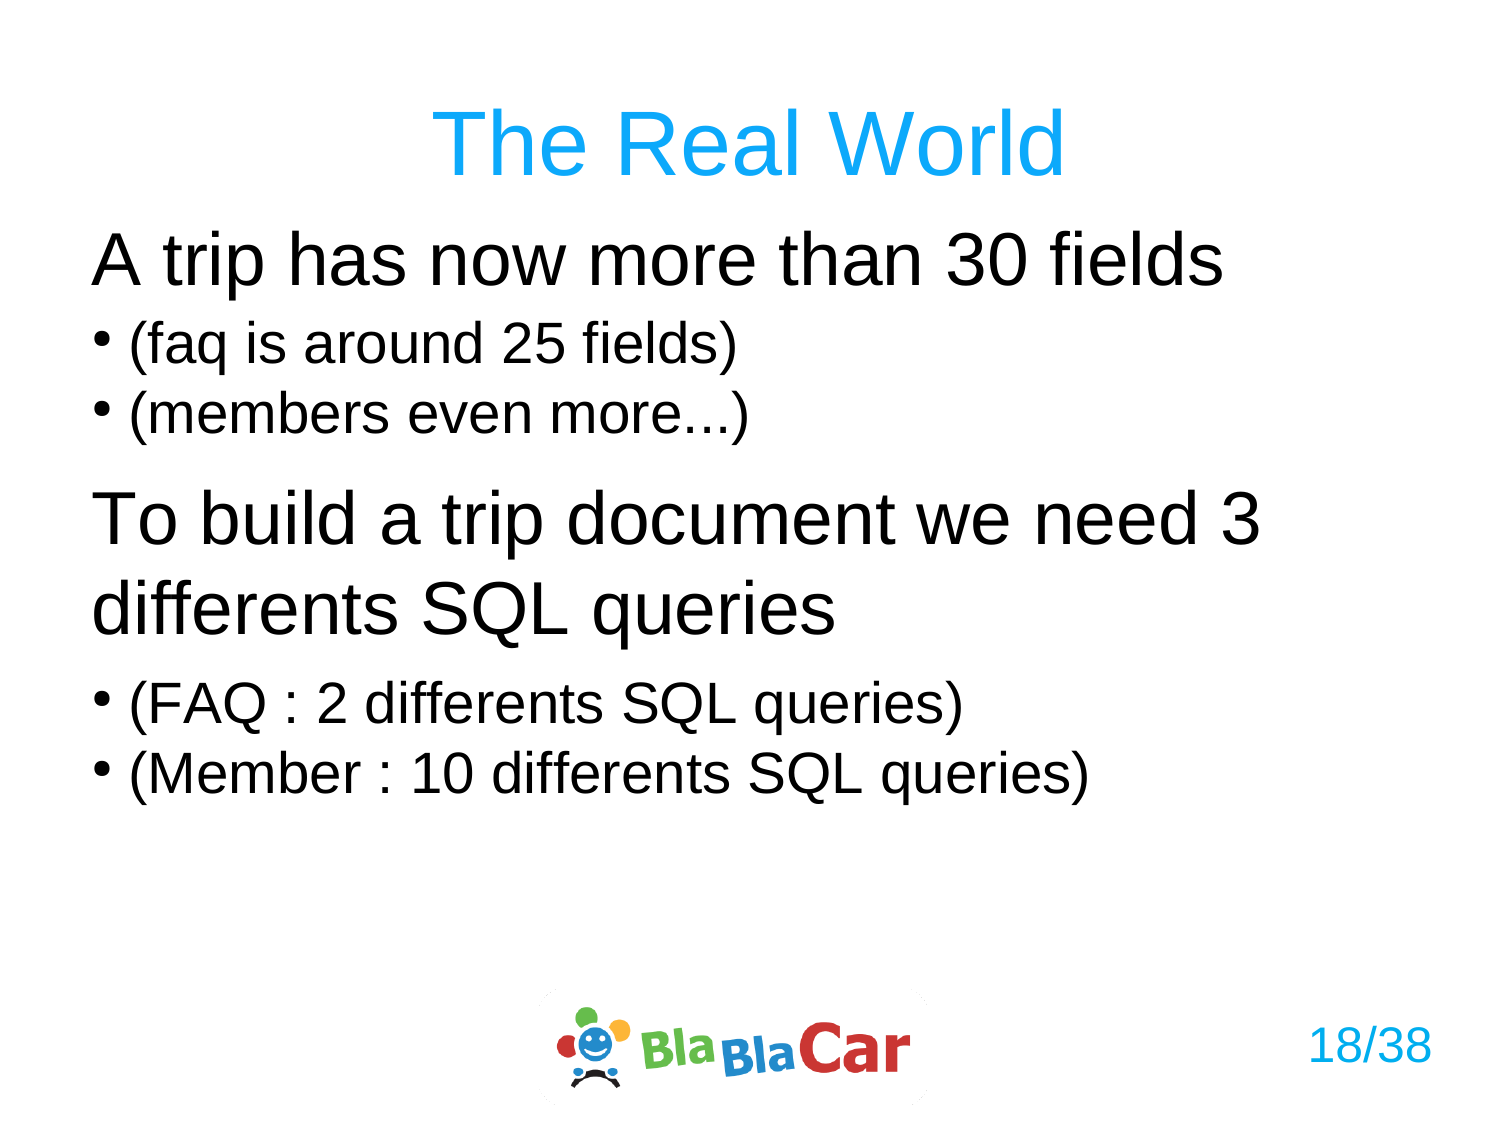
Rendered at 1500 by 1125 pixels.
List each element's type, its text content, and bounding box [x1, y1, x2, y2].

text_box (FAQ : 2 differents SQL queries) (Member : 10 differents SQL queries) [76, 657, 1424, 814]
text_box (faq is around 25 fields) (members even more...) [76, 297, 1424, 453]
title The Real World [75, 45, 1426, 233]
text_box To build a trip document we need 3 differents SQL queries [76, 462, 1424, 657]
text_box A trip has now more than 30 fields [76, 202, 1424, 297]
